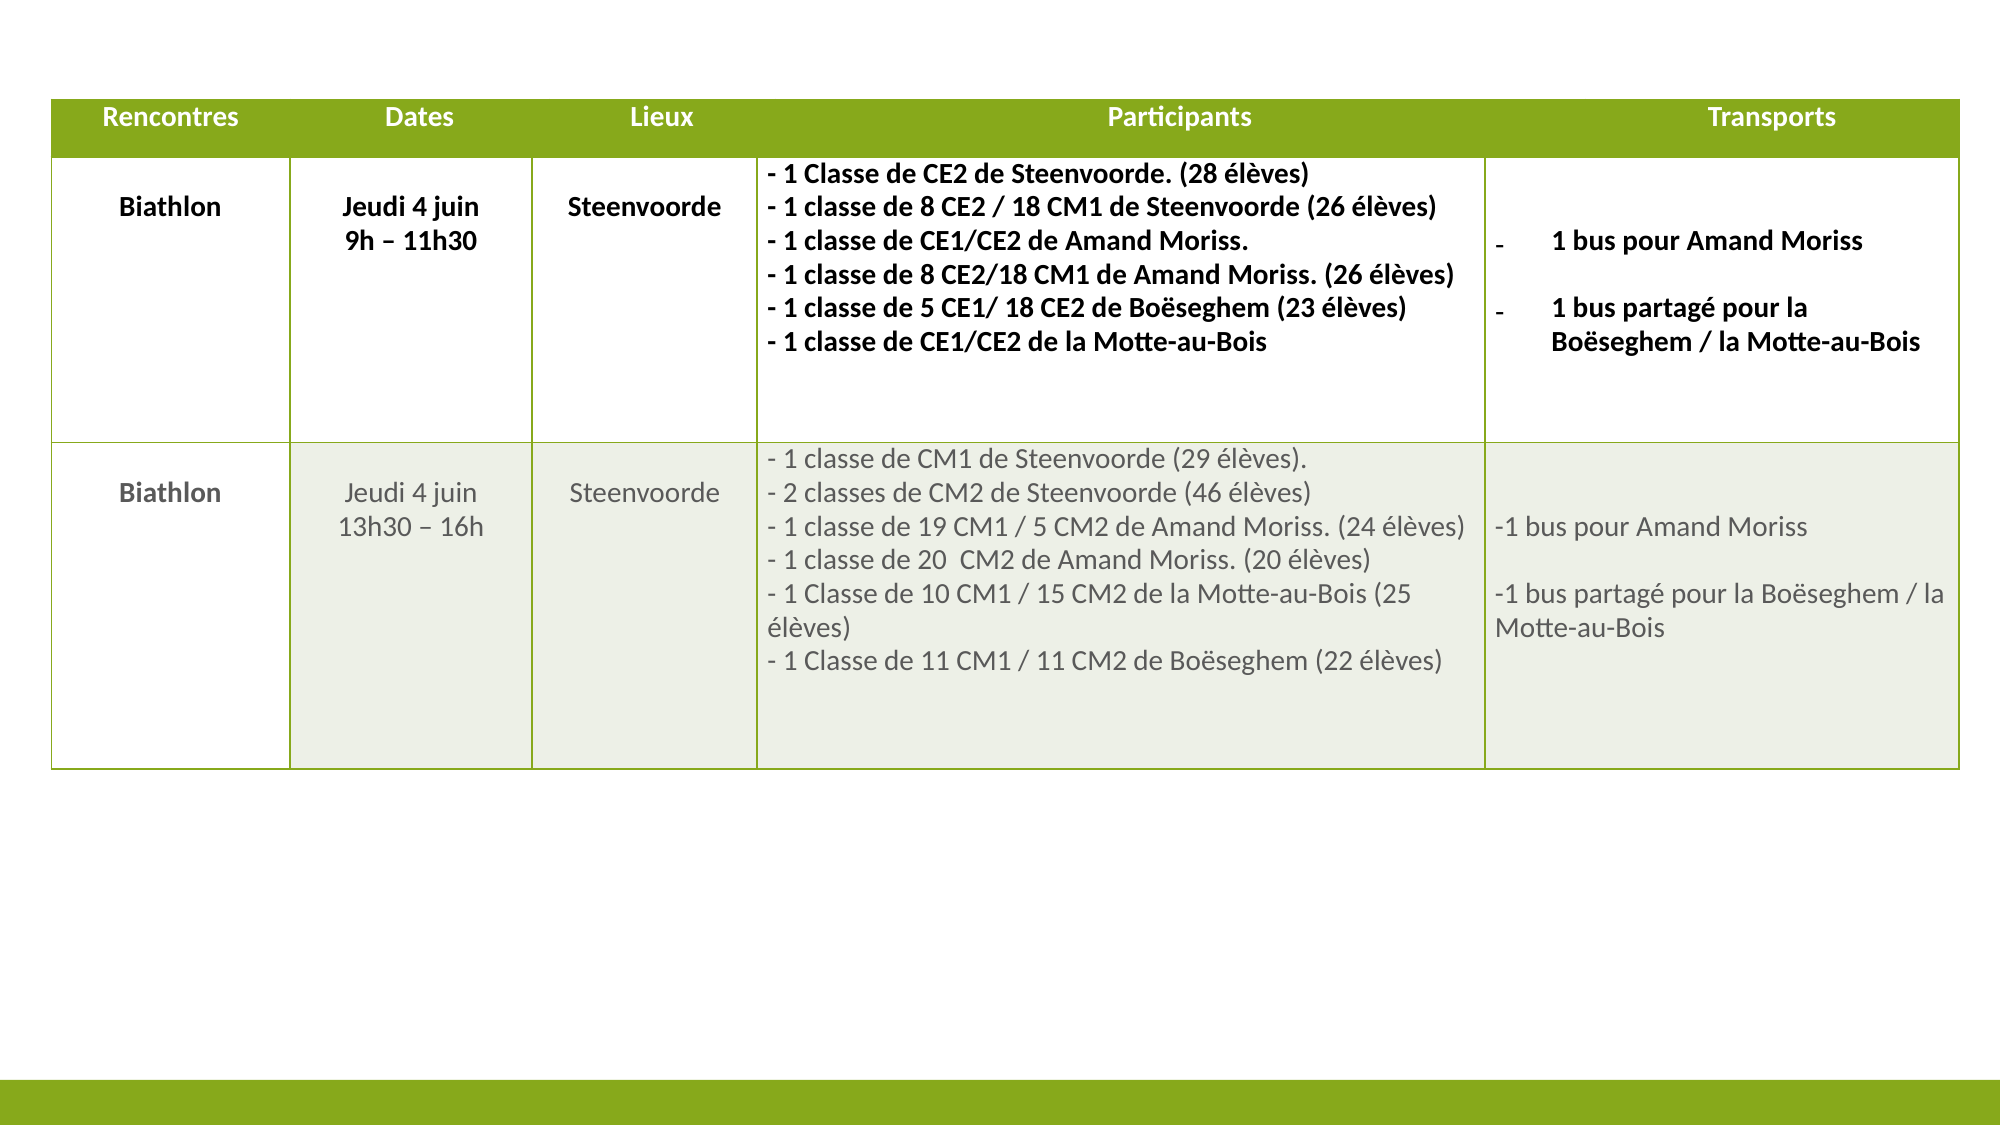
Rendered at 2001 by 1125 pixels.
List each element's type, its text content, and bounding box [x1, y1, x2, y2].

table_header - 1 Classe de CE2 de Steenvoorde. (28 élèves) - 1 classe de 8 CE2 / 18 CM1 de Steenvoorde (26 élèves) - 1 classe de CE1/CE2 de Amand Moriss. - 1 classe de 8 CE2/18 CM1 de Amand Moriss. (26 élèves) - 1 classe de 5 CE1/ 18 CE2 de Boëseghem (23 élèves) - 1 classe de CE1/CE2 de la Motte-au-Bois [758, 158, 1484, 442]
table_header Lieux [550, 100, 774, 156]
table_header Participants [776, 100, 1584, 156]
table_header 1 bus pour Amand Moriss 1 bus partagé pour la Boëseghem / la Motte-au-Bois [1486, 158, 1958, 442]
table_header Rencontres [52, 100, 289, 156]
table_header Jeudi 4 juin 9h – 11h30 [291, 158, 531, 442]
table_header Biathlon [52, 158, 289, 442]
table_cell Steenvoorde [533, 443, 756, 768]
table_header Transports [1586, 100, 1958, 156]
table_header Dates [291, 100, 549, 156]
table_cell -1 bus pour Amand Moriss -1 bus partagé pour la Boëseghem / la Motte-au-Bois [1486, 443, 1958, 768]
table_cell Jeudi 4 juin 13h30 – 16h [291, 443, 531, 768]
table_cell - 1 classe de CM1 de Steenvoorde (29 élèves). - 2 classes de CM2 de Steenvoorde (46 élèves) - 1 classe de 19 CM1 / 5 CM2 de Amand Moriss. (24 élèves) - 1 classe de 20 CM2 de Amand Moriss. (20 élèves) - 1 Classe de 10 CM1 / 15 CM2 de la Motte-au-Bois (25 élèves) - 1 Classe de 11 CM1 / 11 CM2 de Boëseghem (22 élèves) [758, 443, 1484, 768]
table_cell Biathlon [52, 443, 289, 768]
table_header Steenvoorde [533, 158, 756, 442]
